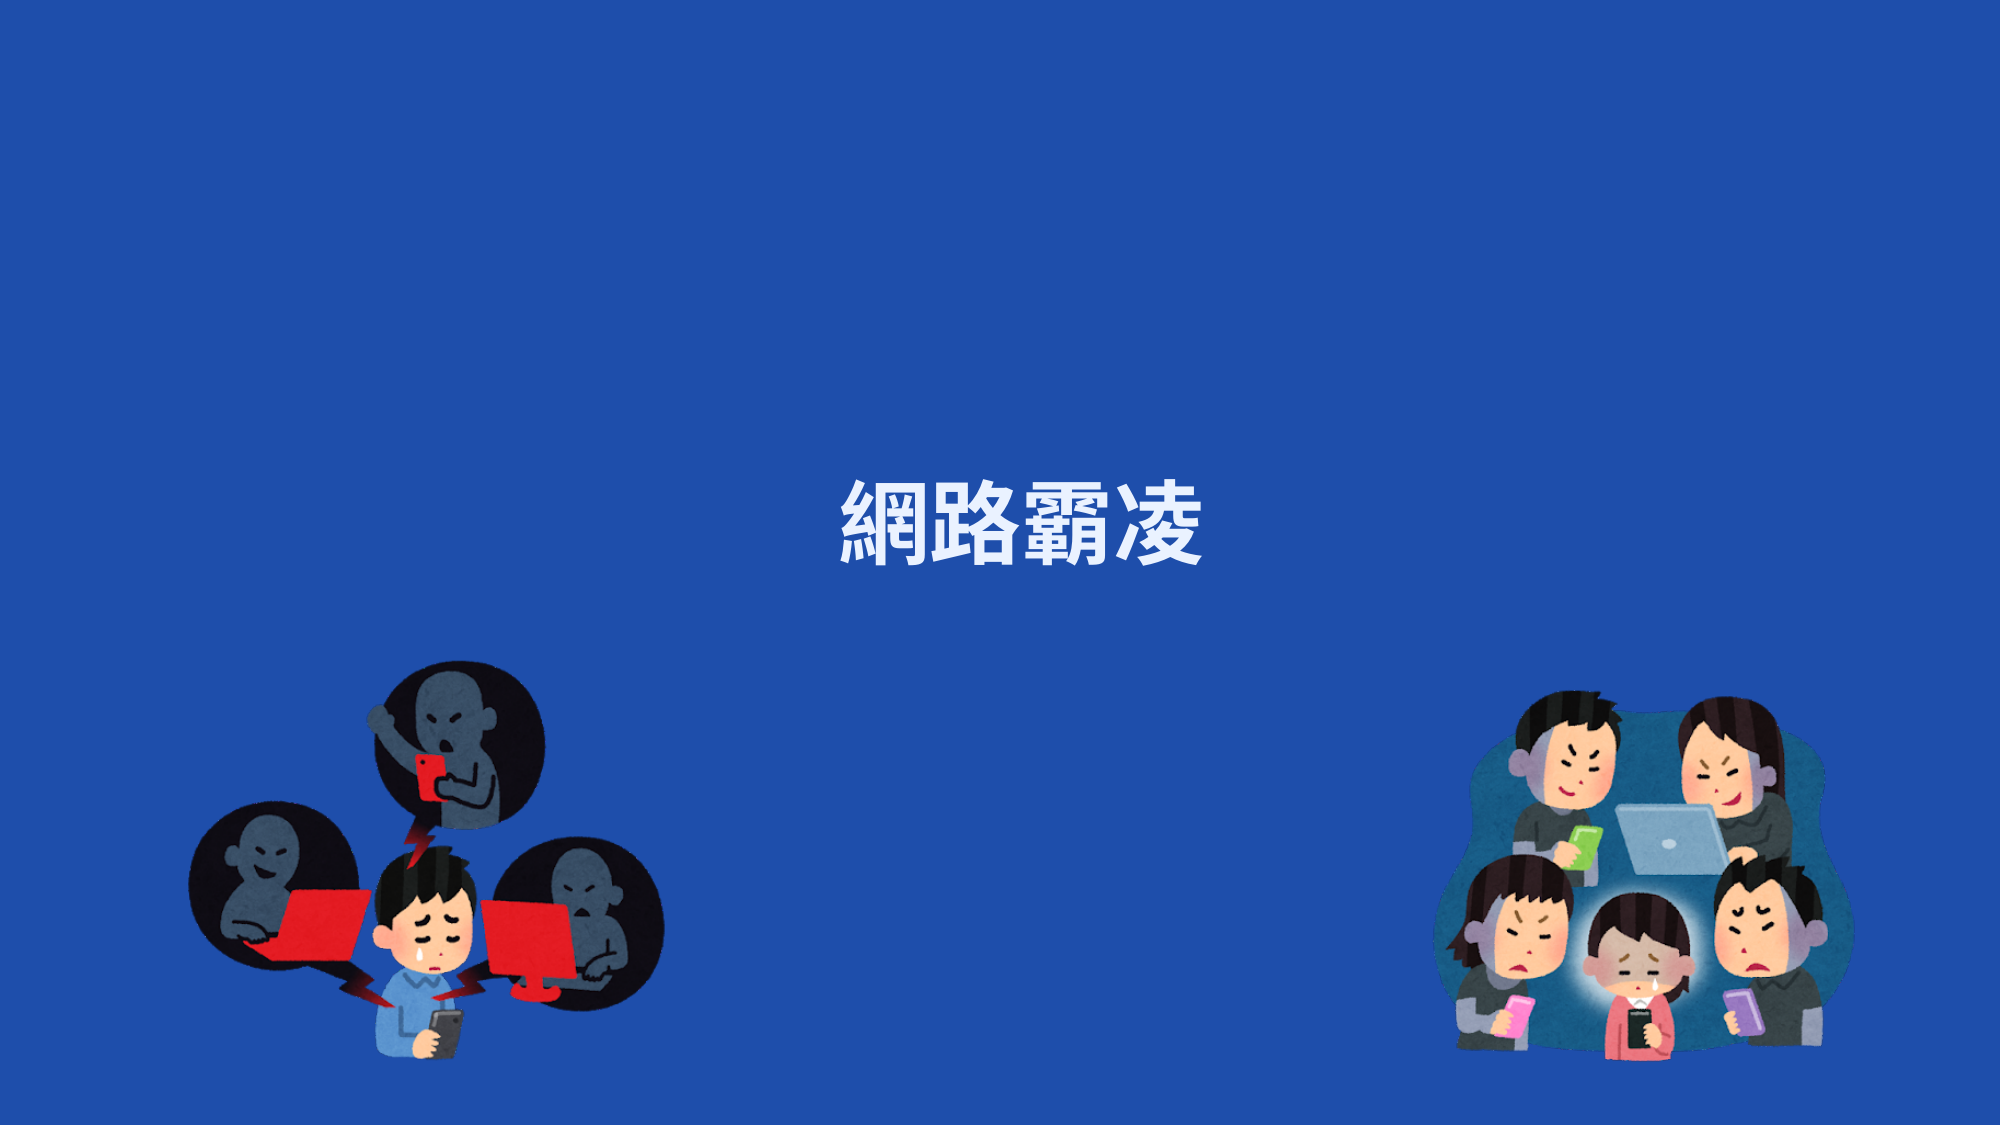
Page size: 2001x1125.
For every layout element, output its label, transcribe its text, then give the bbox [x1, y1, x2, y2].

picture [175, 629, 668, 1092]
picture [1425, 671, 1863, 1079]
title 網路霸凌 [159, 412, 1885, 630]
